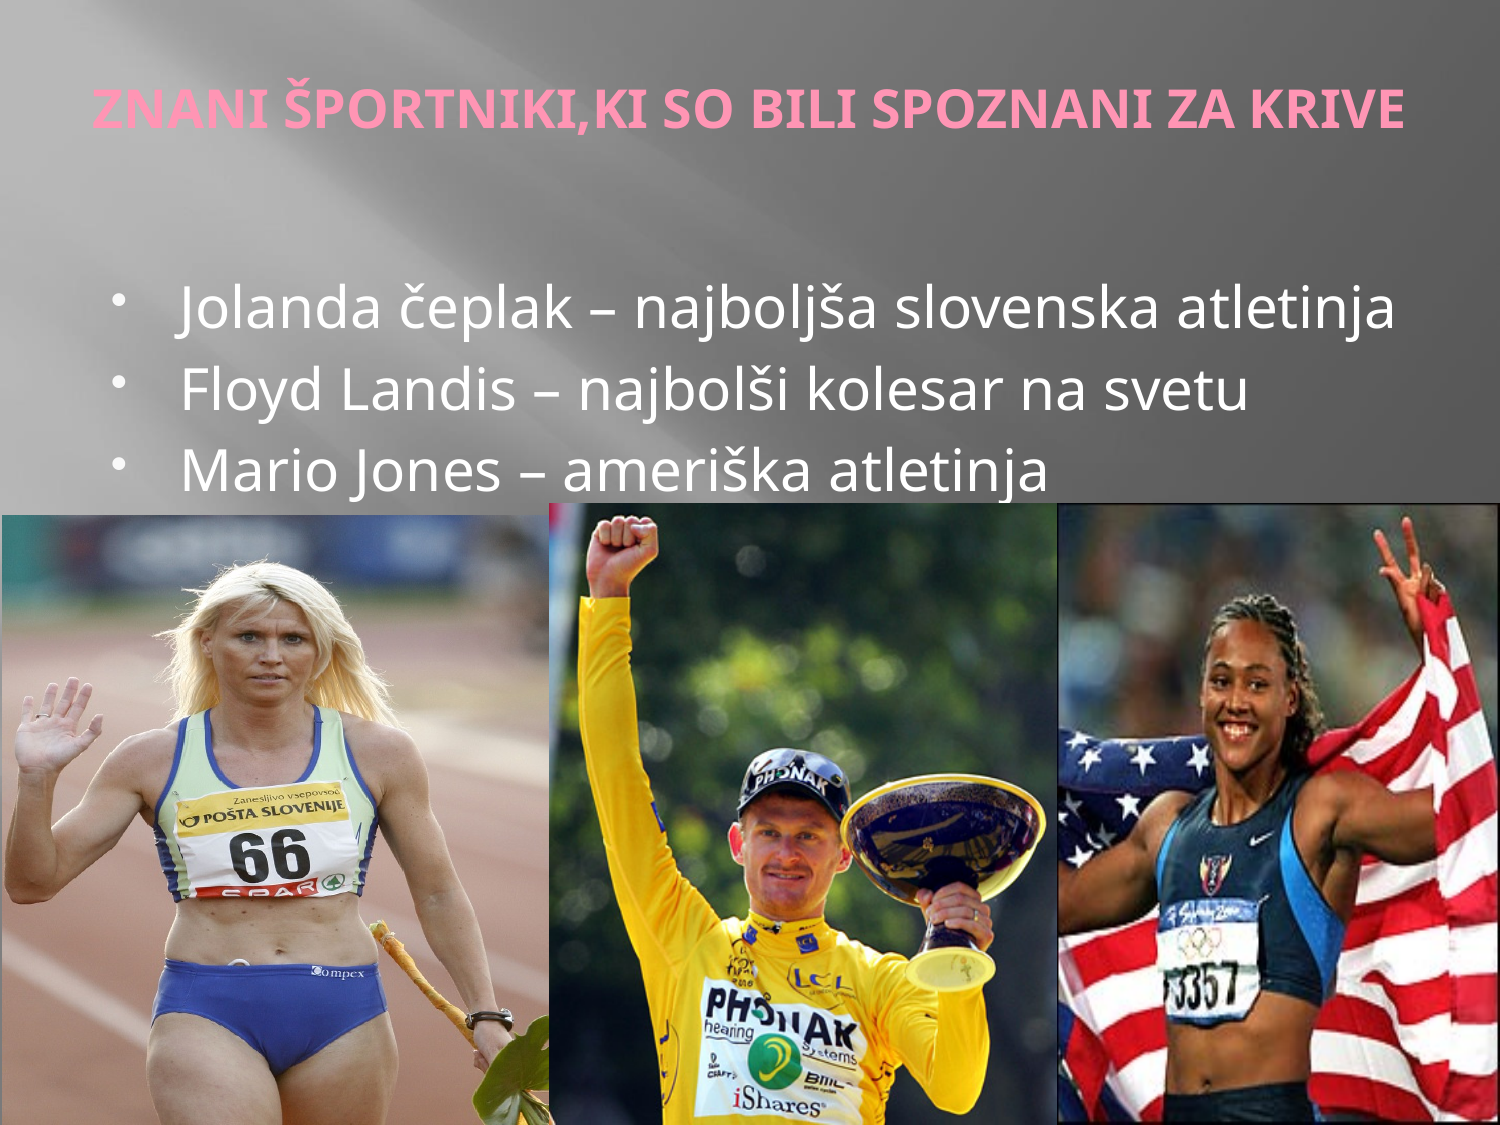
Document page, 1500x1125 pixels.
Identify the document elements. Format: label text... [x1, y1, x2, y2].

list Jolanda čeplak – najboljša slovenska atletinja Floyd Landis – najbolši kolesar na svetu Mario Jones – ameriška atletinja [75, 262, 1425, 515]
title ZNANI ŠPORTNIKI,KI SO BILI SPOZNANI ZA KRIVE [75, 45, 1425, 233]
picture [0, 0, 1500, 1125]
